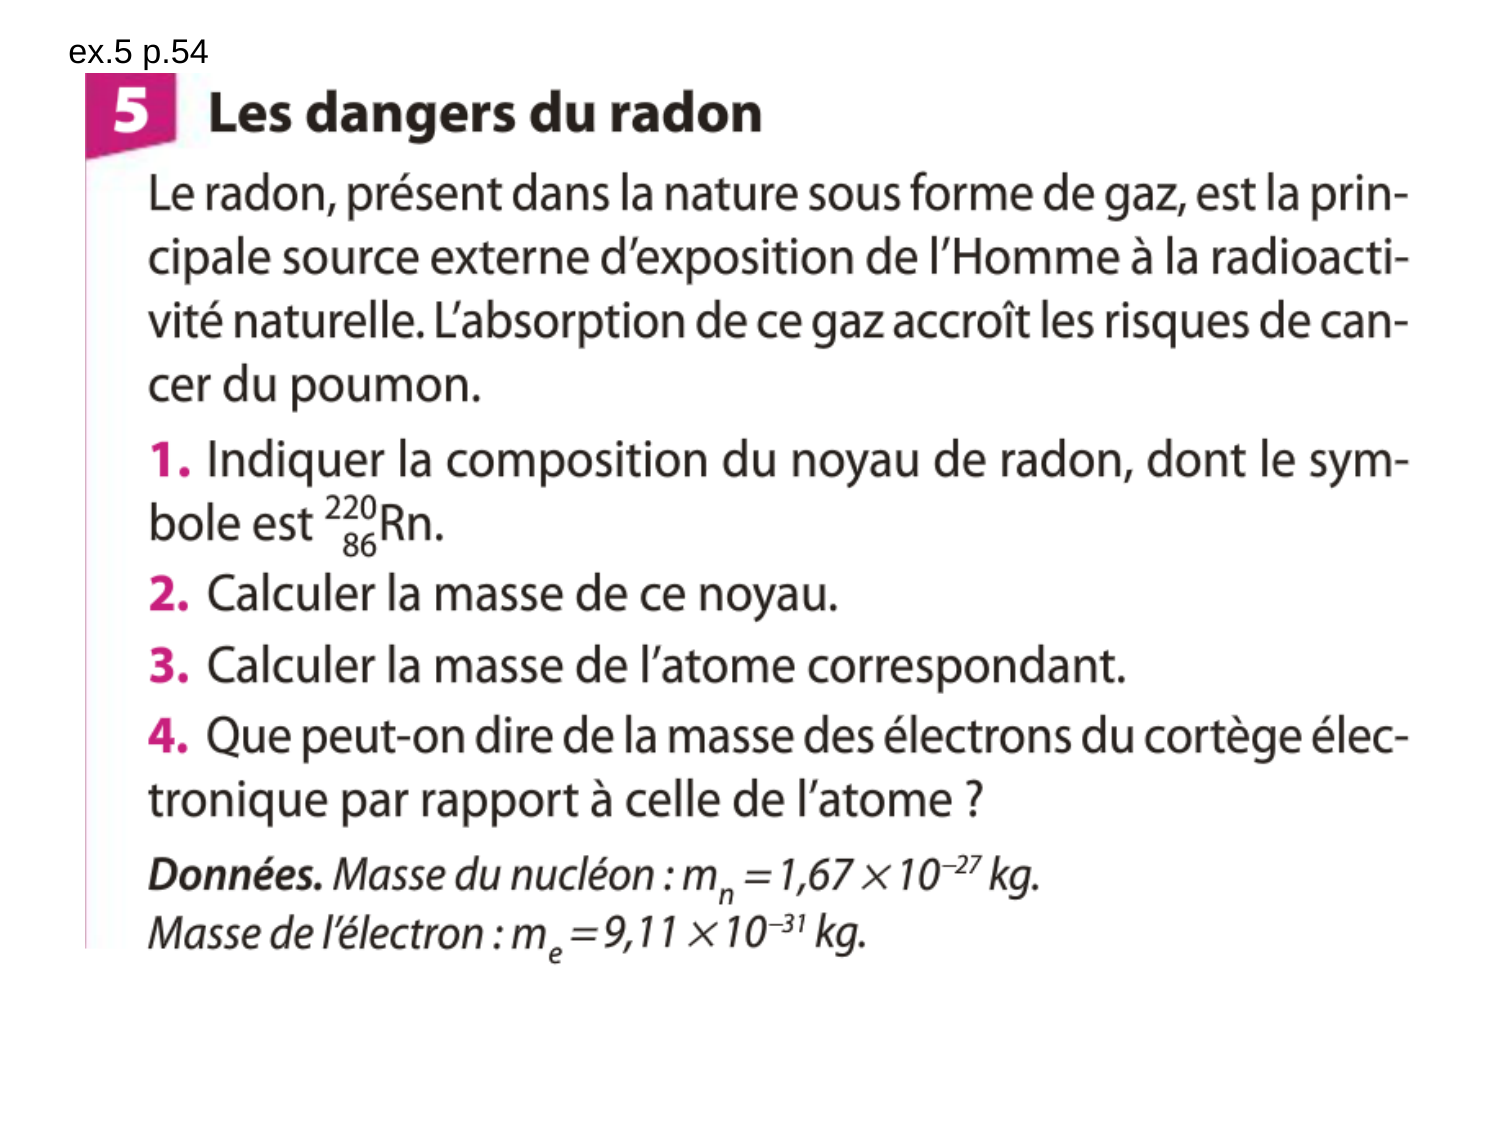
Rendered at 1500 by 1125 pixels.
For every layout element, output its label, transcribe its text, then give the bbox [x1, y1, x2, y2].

text_box ex.5 p.54 [53, 21, 224, 78]
picture [85, 73, 1431, 976]
